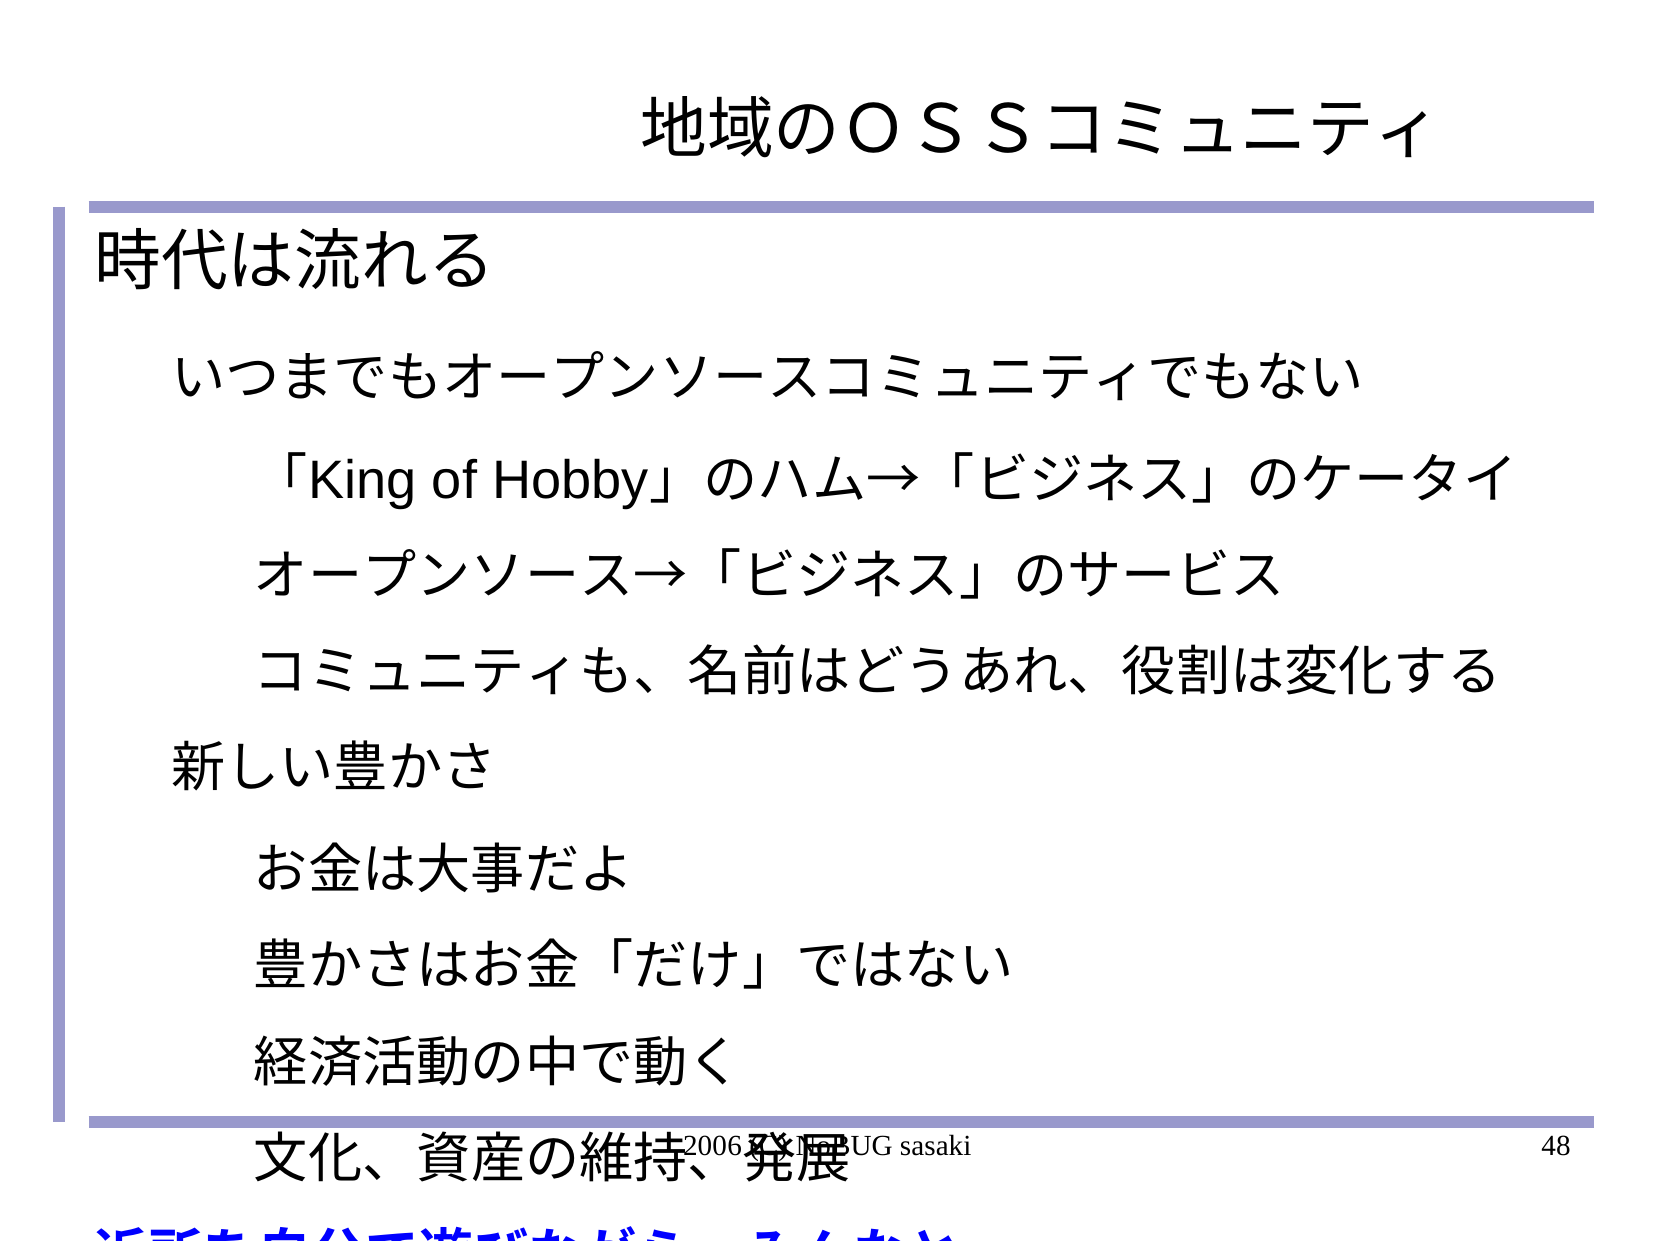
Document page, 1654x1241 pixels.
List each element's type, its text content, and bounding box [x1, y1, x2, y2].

list 時代は流れる いつまでもオープンソースコミュニティでもない 「King of Hobby」のハム→「ビジネス」のケータイ オープンソース→「ビジネス」のサービス コミュニティも、名前はどうあれ、役割は変化する 新しい豊かさ お金は大事だよ 豊かさはお金「だけ」ではない 経済活動の中で動く 文化、資産の維持、発展 近所を自分で遊びながら、みんなと 喋りながら、食べながら [76, 206, 1565, 1123]
title 地域のＯＳＳコミュニティ [501, 59, 1563, 187]
